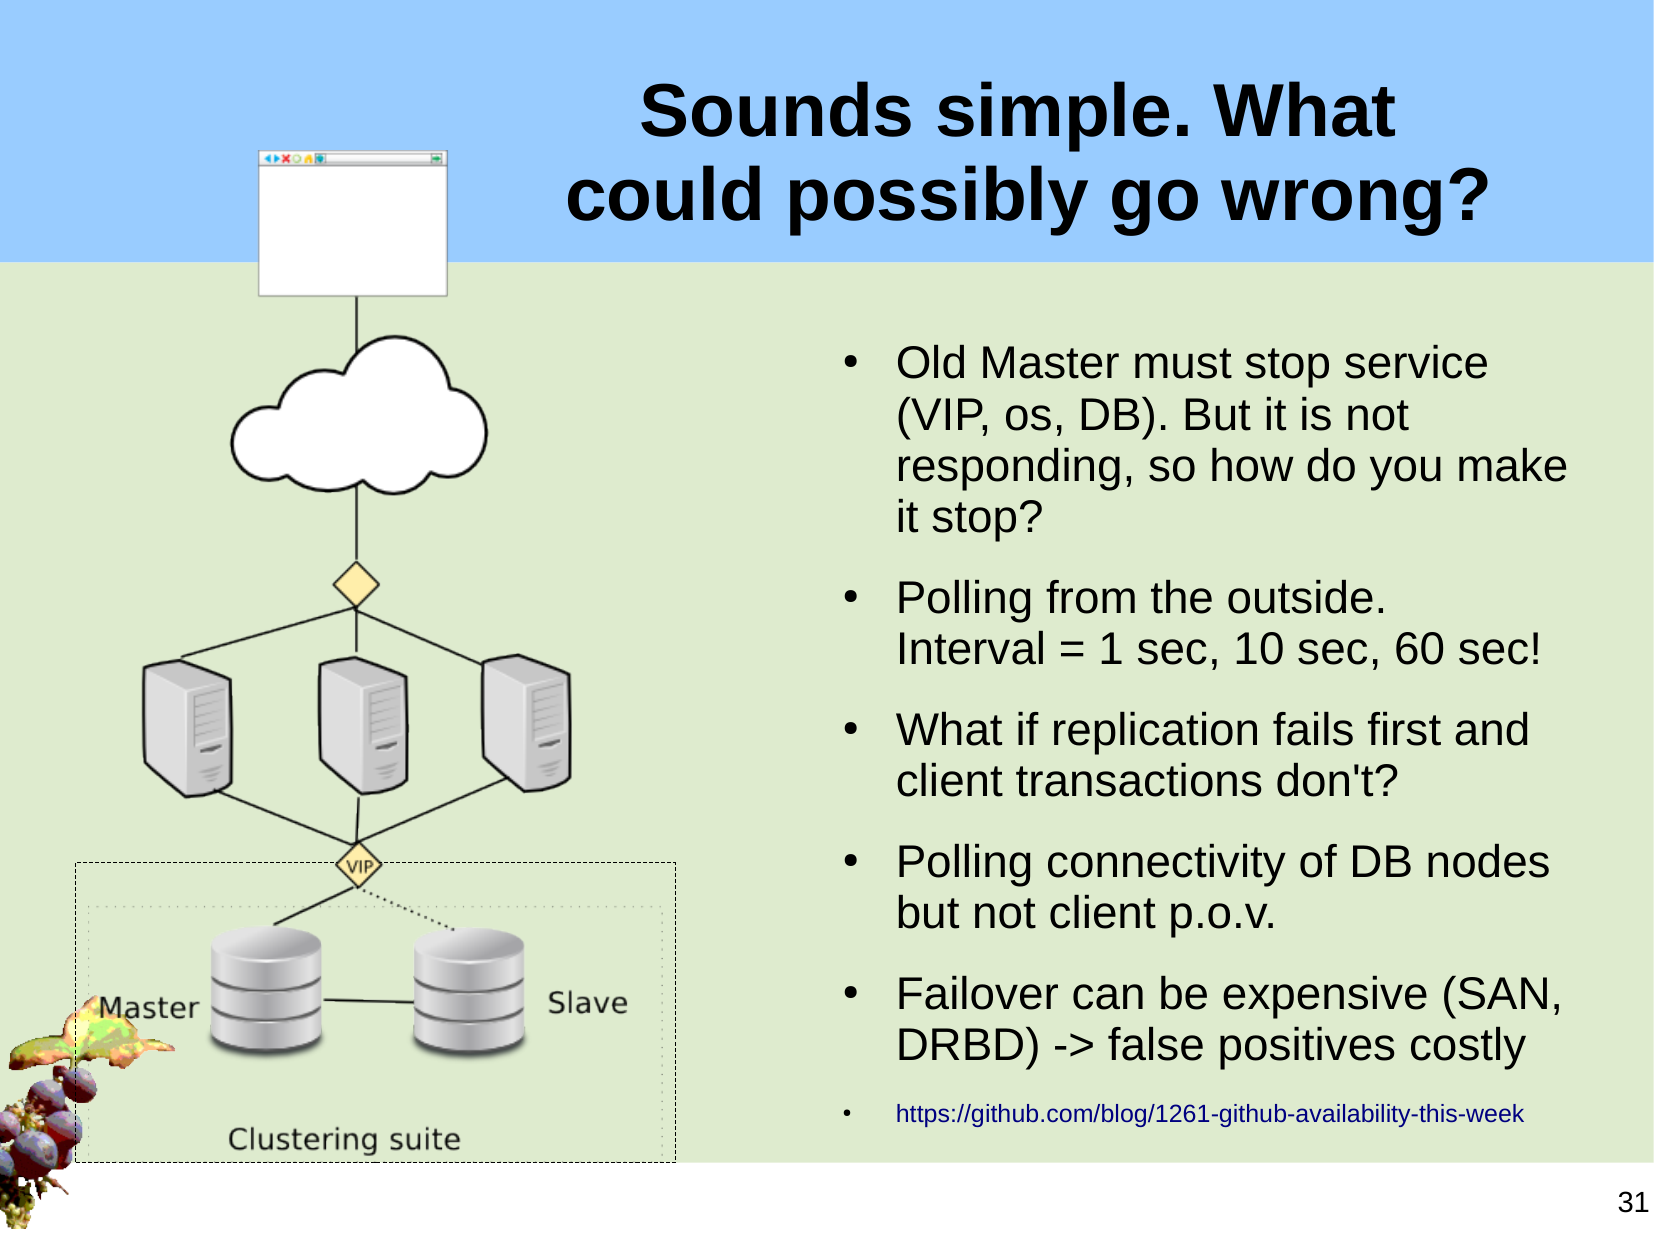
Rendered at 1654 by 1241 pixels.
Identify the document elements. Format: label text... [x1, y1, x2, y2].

picture [0, 150, 663, 1229]
list Old Master must stop service (VIP, os, DB). But it is not responding, so how do you make it stop? Polling from the outside. Interval = 1 sec, 10 sec, 60 sec! What if replication fails first and client transactions don't? Polling connectivity of DB nodes but not client p.o.v. Failover can be expensive (SAN, DRBD) -> false positives costly https://github.com/blog/1261-github-availability-this-week [825, 337, 1571, 1142]
title Sounds simple. What could possibly go wrong? [487, 49, 1571, 257]
